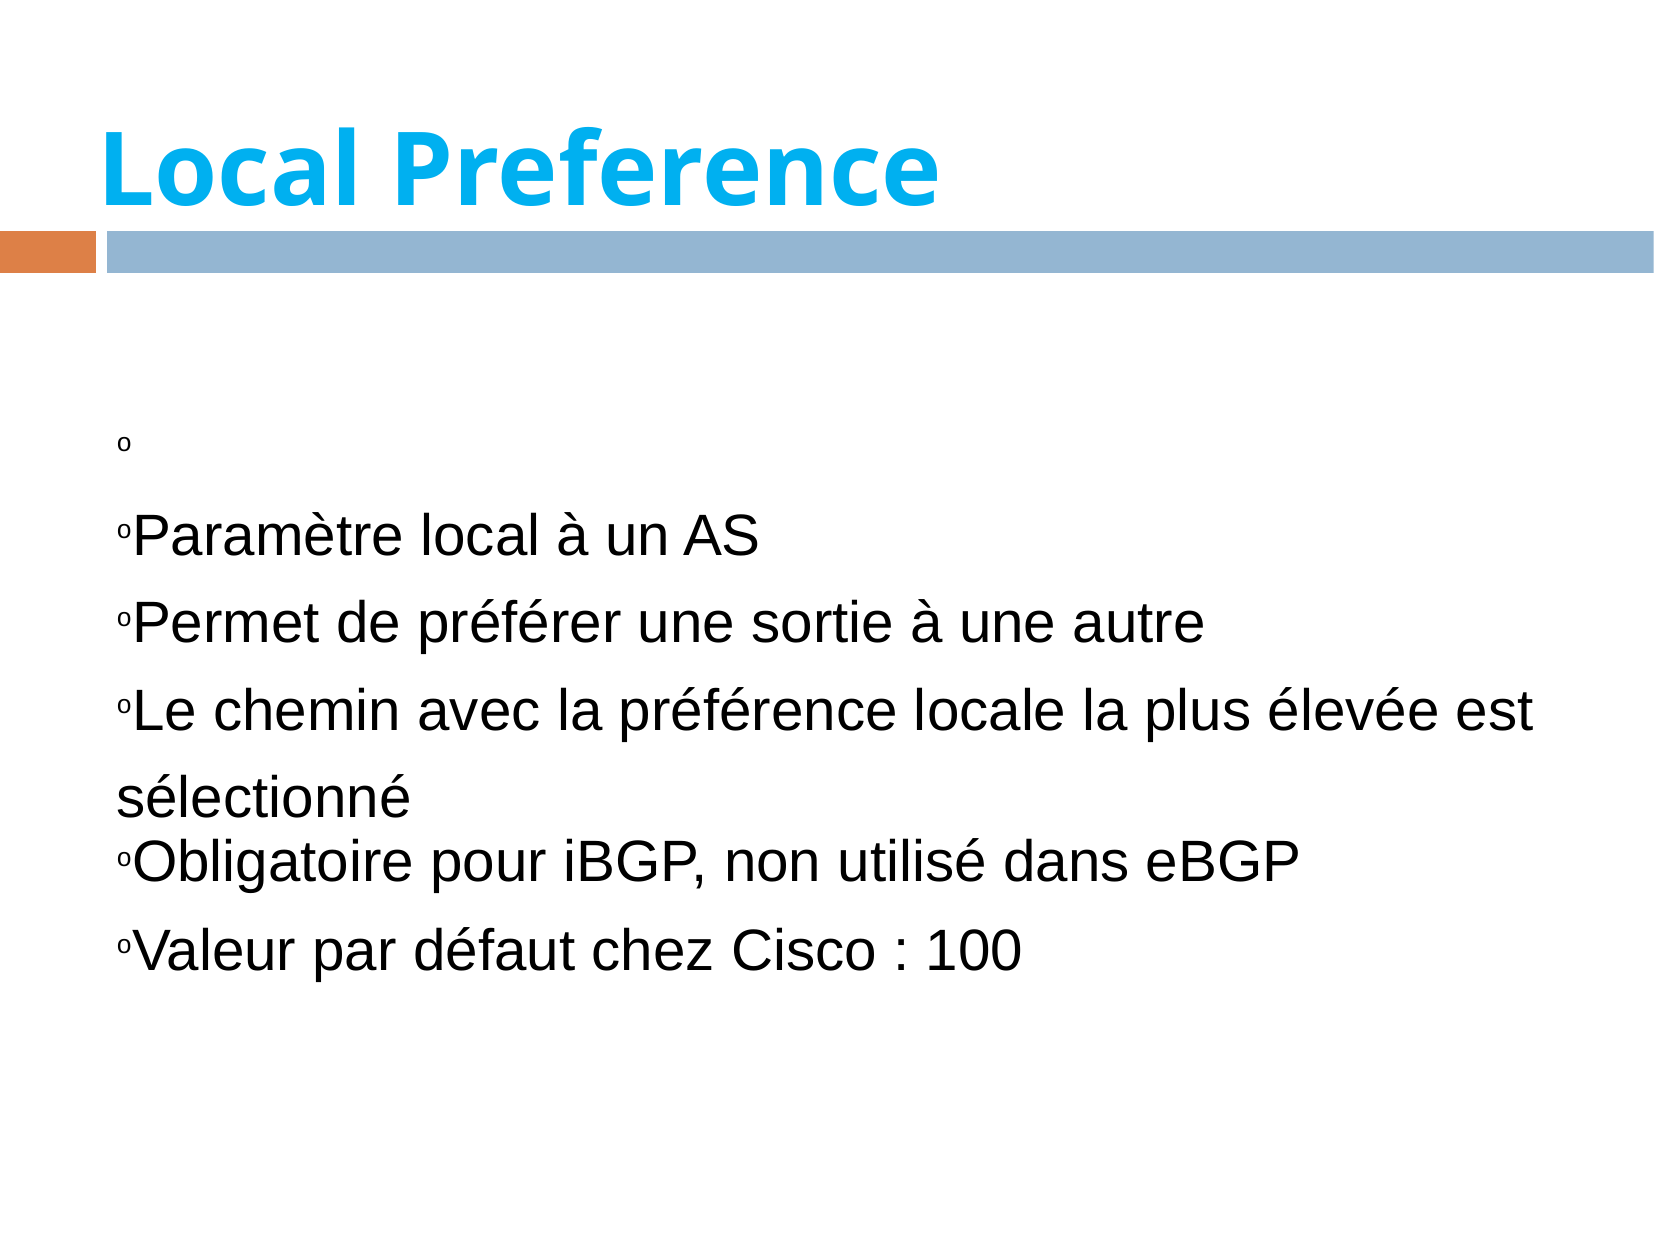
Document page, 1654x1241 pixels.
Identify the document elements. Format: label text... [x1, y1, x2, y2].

text_box Paramètre local à un AS Permet de préférer une sortie à une autre Le chemin avec la préférence locale la plus élevée est sélectionné Obligatoire pour iBGP, non utilisé dans eBGP Valeur par défaut chez Cisco : 100 [82, 207, 1570, 1185]
text_box Local Preference [82, 91, 1612, 258]
